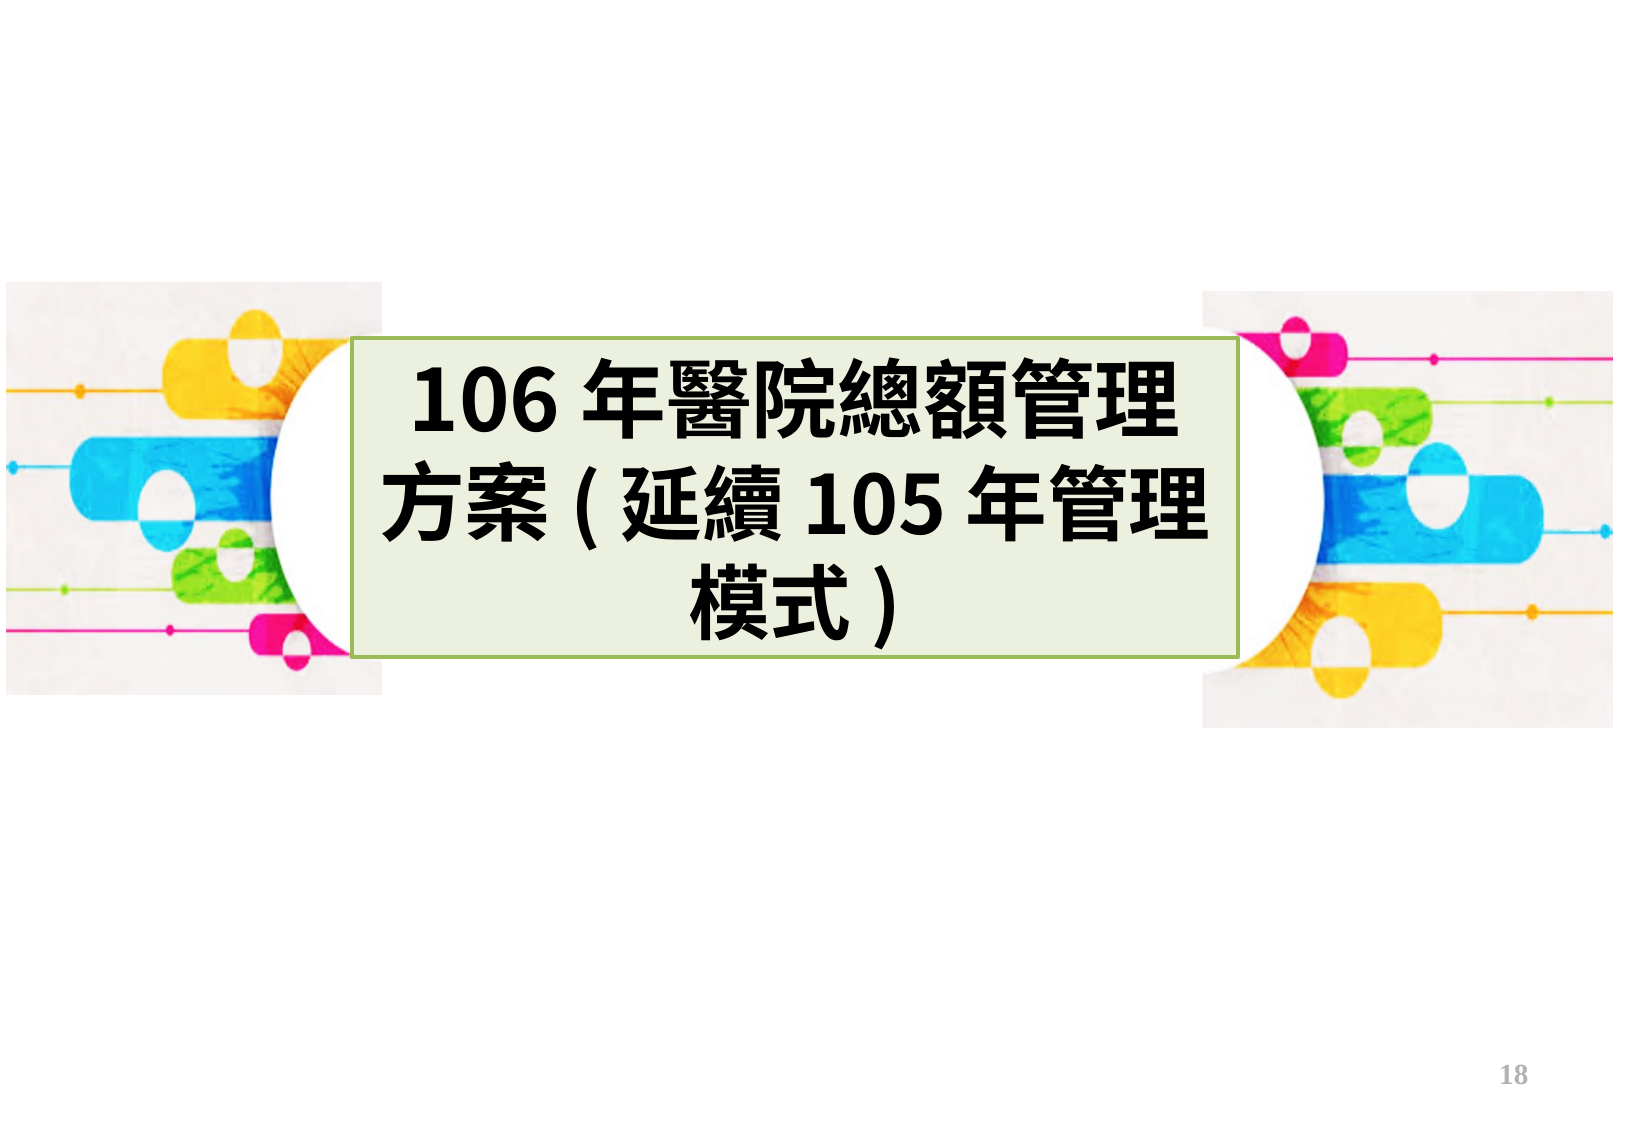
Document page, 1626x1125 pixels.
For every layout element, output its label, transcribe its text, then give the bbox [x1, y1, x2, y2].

title 106年醫院總額管理方案(延續105年管理模式) [351, 338, 1238, 657]
picture [7, 283, 382, 694]
picture [1203, 292, 1613, 727]
slide_number <編號> [1164, 1042, 1544, 1103]
